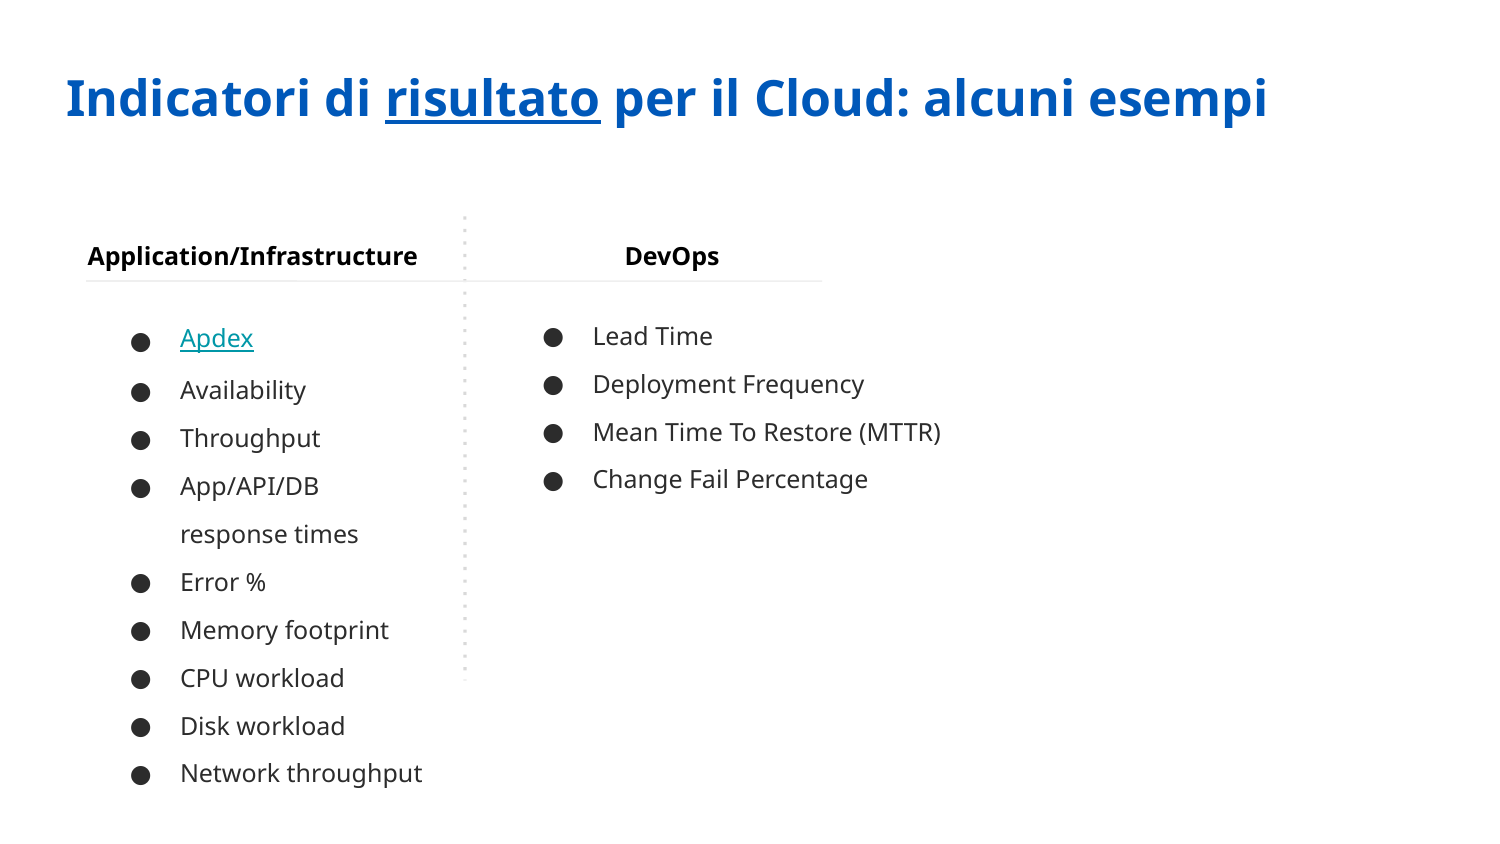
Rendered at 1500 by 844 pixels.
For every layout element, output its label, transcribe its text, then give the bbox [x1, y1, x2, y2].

title Indicatori di risultato per il Cloud: alcuni esempi [51, 51, 1449, 146]
text_box Lead Time Deployment Frequency Mean Time To Restore (MTTR) Change Fail Percentage [502, 287, 964, 694]
text_box Apdex Availability Throughput App/API/DB response times Error % Memory footprint CPU workload Disk workload Network throughput [90, 287, 456, 694]
text_box Application/Infrastructure [62, 210, 444, 305]
text_box DevOps [520, 210, 824, 287]
